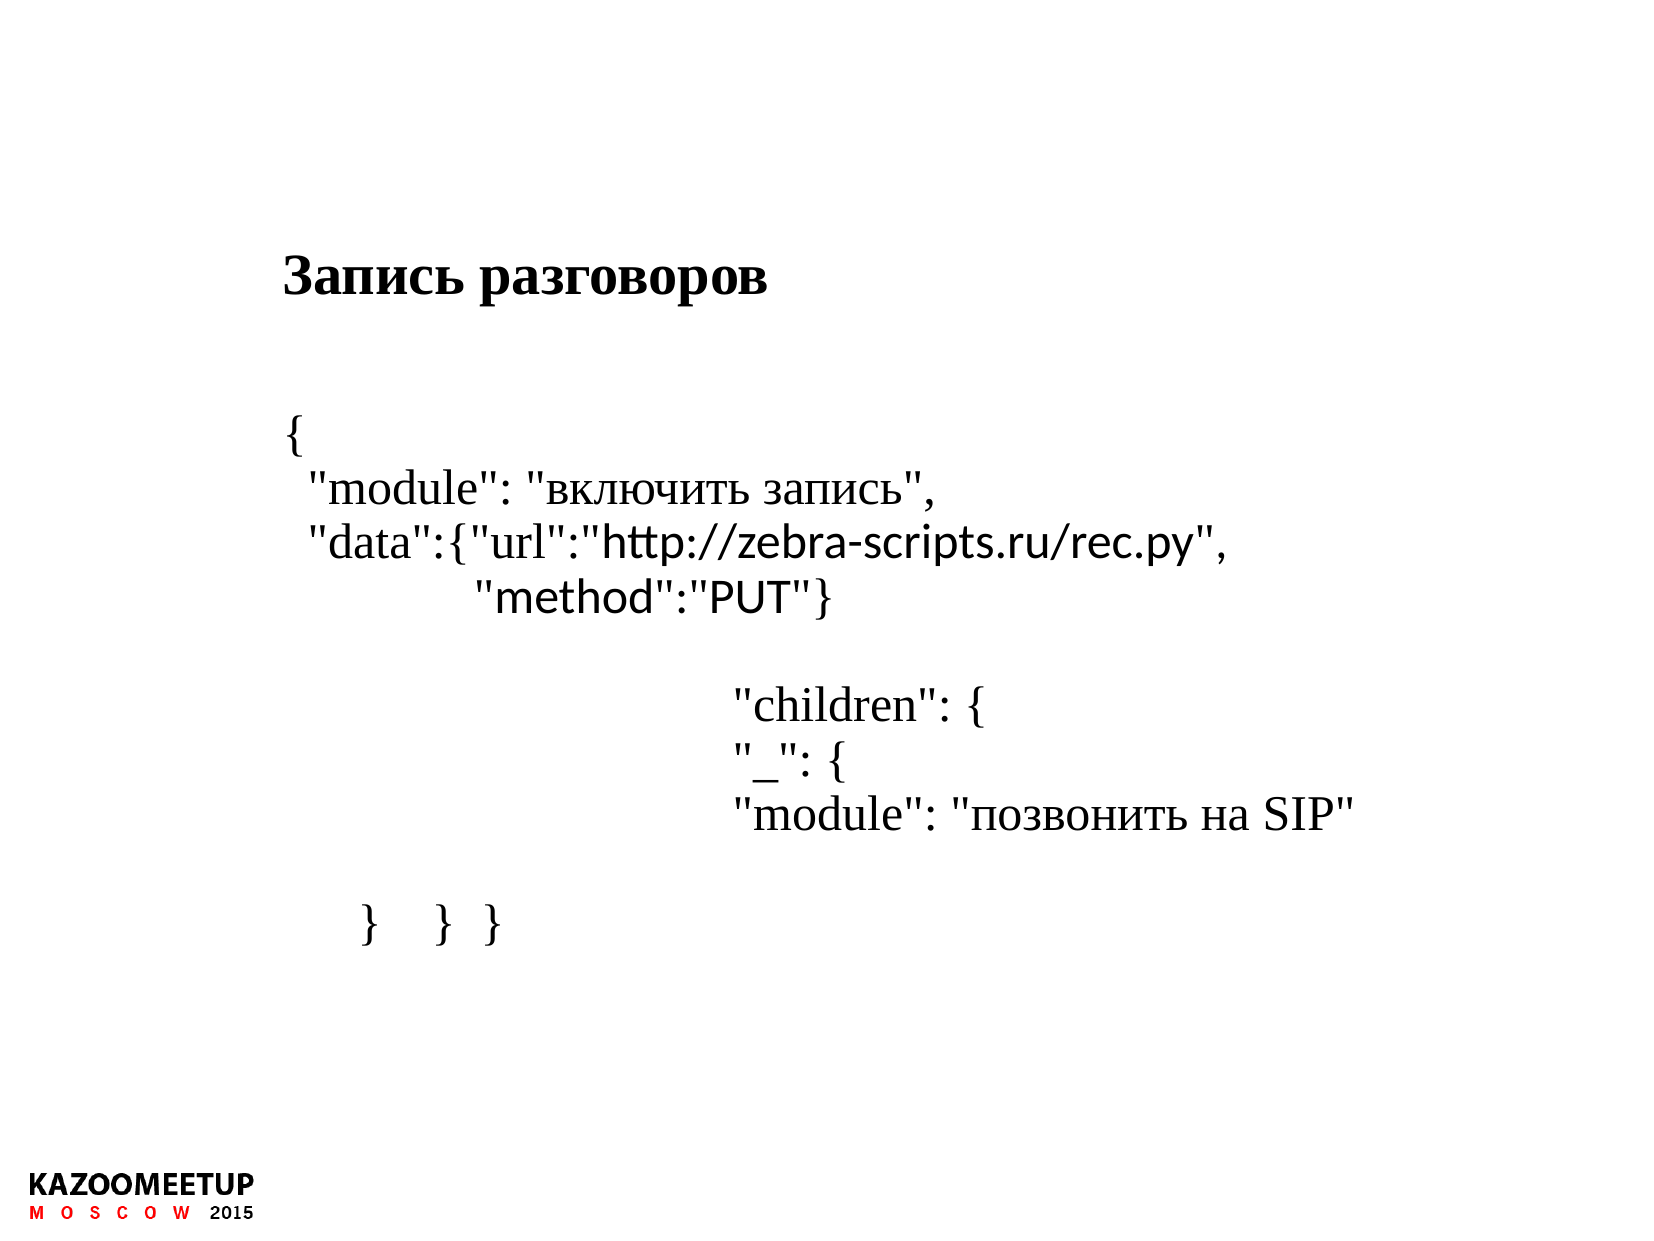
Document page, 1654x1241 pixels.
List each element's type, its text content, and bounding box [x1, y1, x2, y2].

picture [21, 1157, 262, 1233]
subtitle Запись разговоров { "module": "включить запись", "data":{"url":"http://zebra-scripts.ru/rec.py", "method":"PUT"} "children": { "_": { "module": "позвонить на SIP" } } } [75, 88, 1564, 1152]
